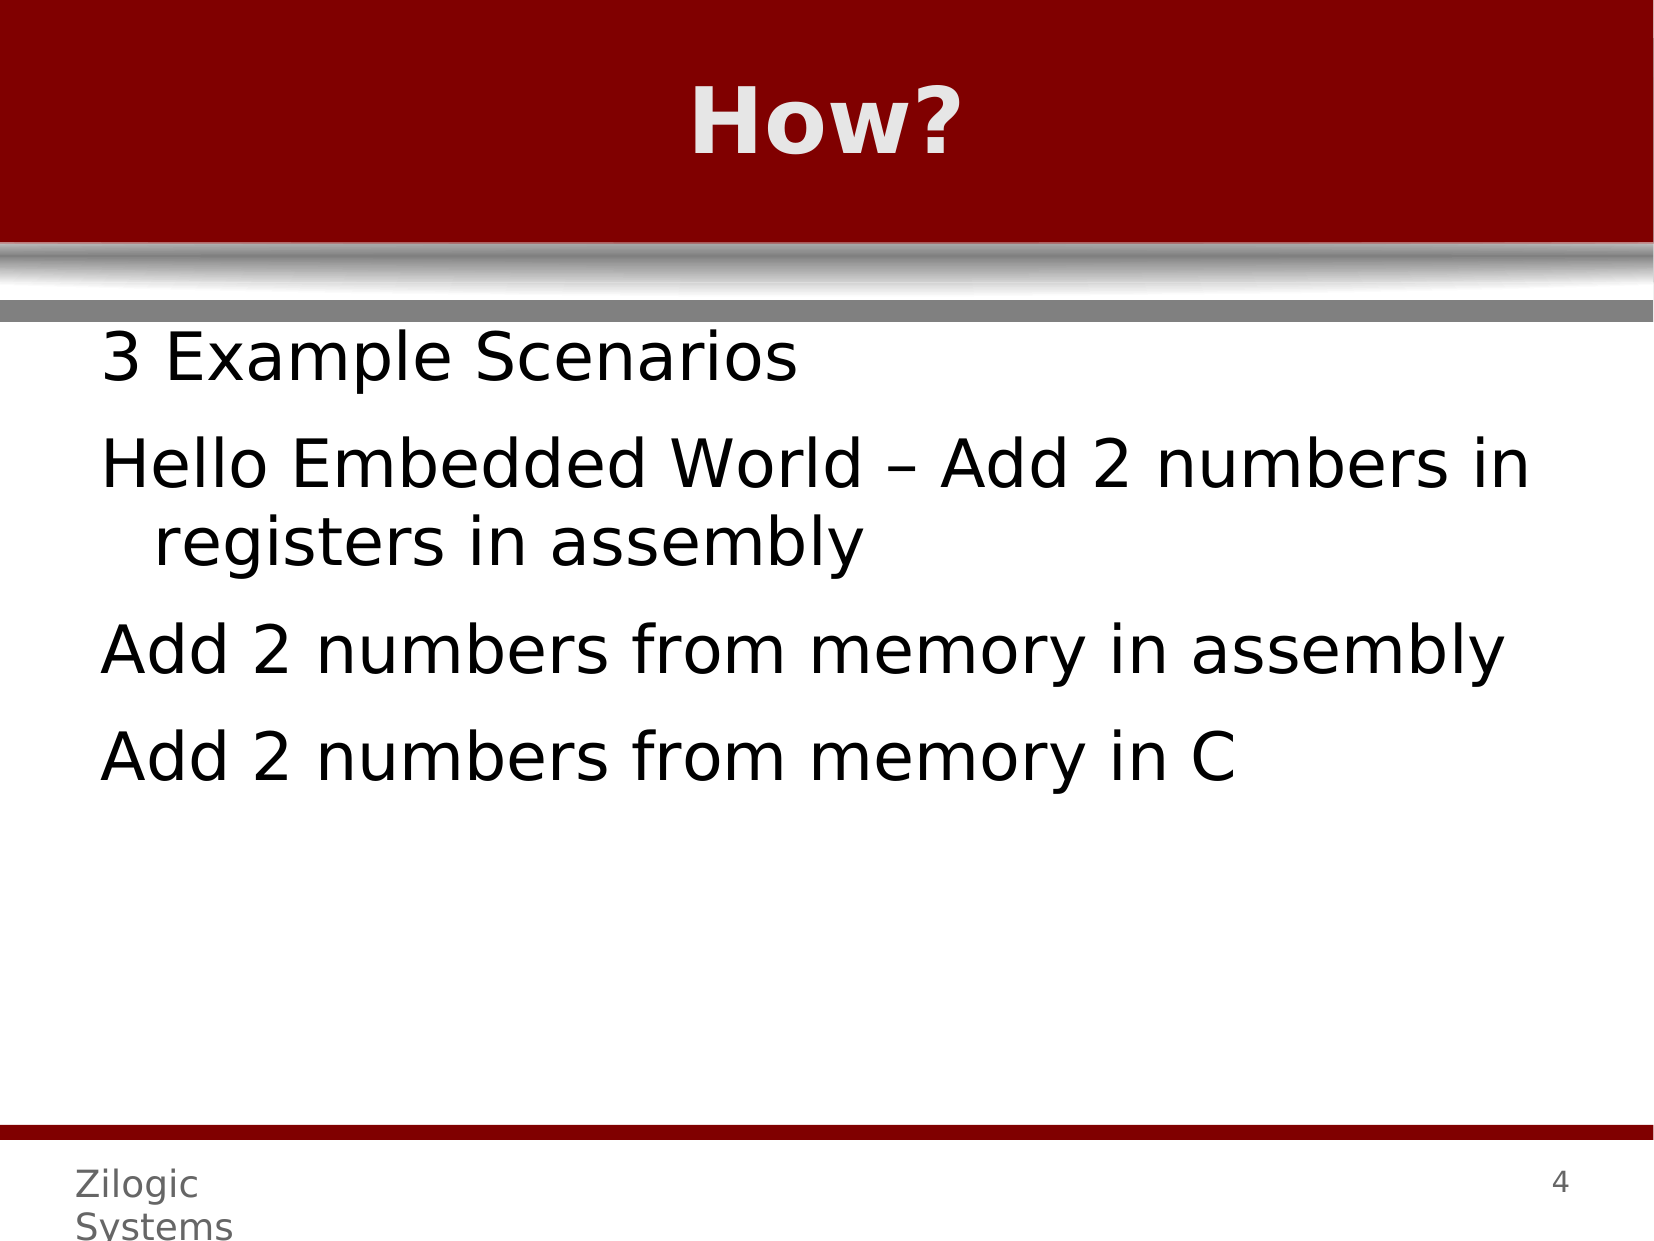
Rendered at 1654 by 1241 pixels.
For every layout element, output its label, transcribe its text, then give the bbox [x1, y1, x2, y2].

title How? [82, 26, 1571, 218]
list 3 Example Scenarios Hello Embedded World – Add 2 numbers in registers in assembly Add 2 numbers from memory in assembly Add 2 numbers from memory in C [82, 318, 1571, 1094]
